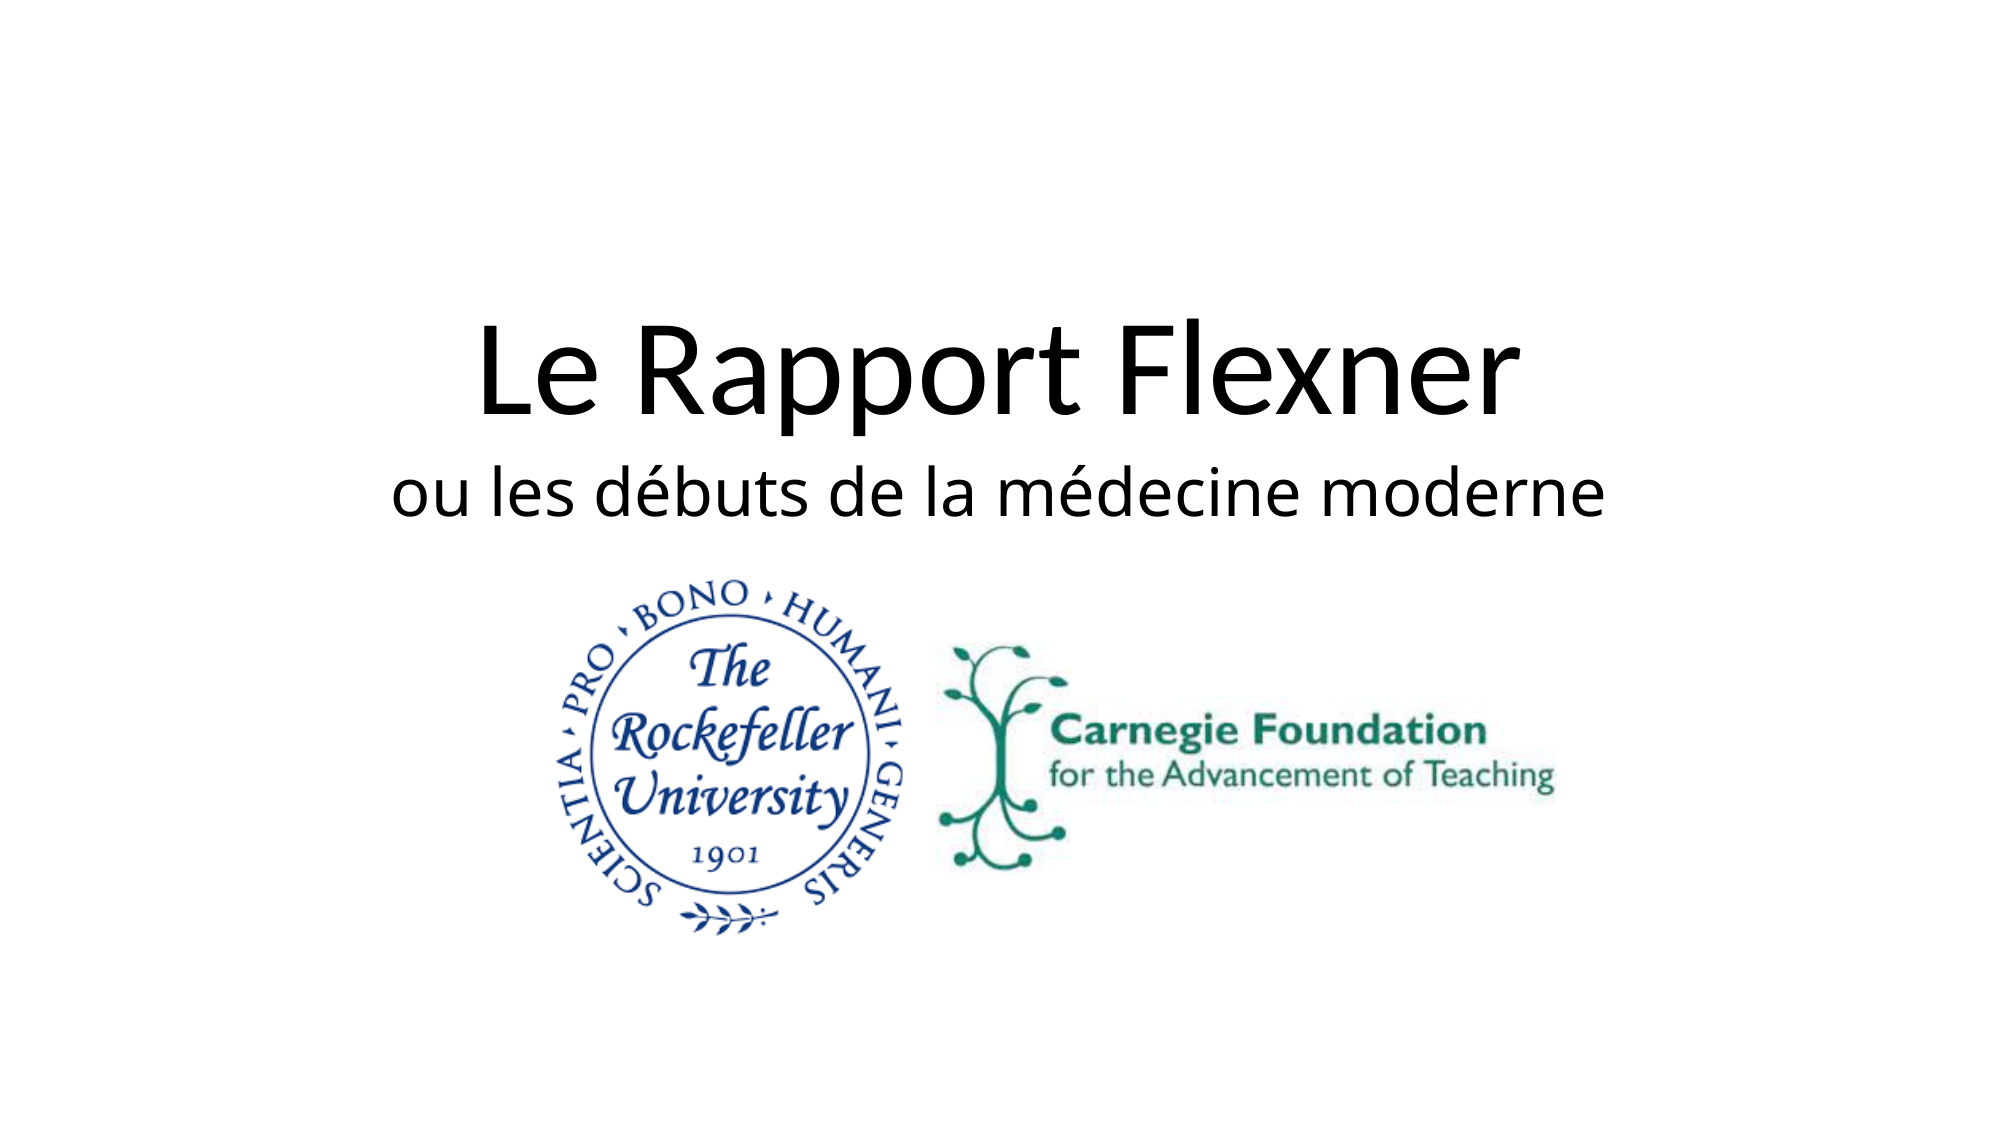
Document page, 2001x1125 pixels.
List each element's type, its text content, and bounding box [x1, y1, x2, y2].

title Le Rapport Flexner [397, 280, 1603, 451]
subtitle ou les débuts de la médecine moderne [257, 451, 1743, 578]
picture [553, 577, 906, 939]
picture [936, 642, 1558, 874]
